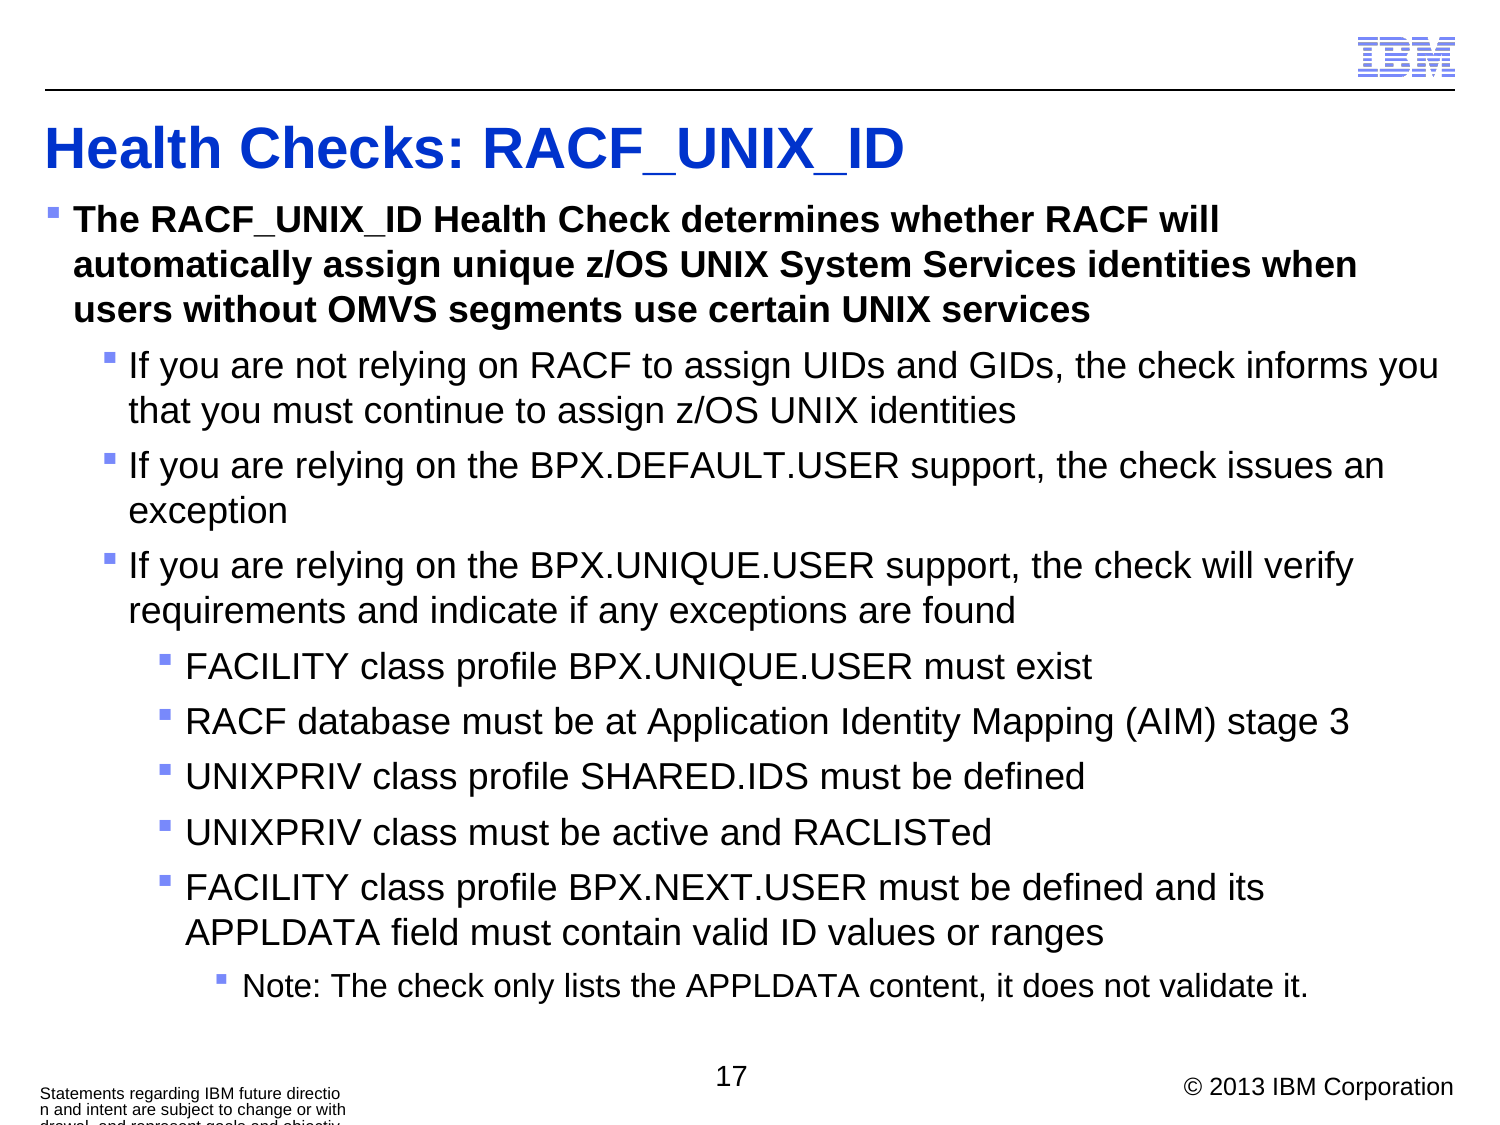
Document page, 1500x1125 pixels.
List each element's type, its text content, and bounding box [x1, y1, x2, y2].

list The RACF_UNIX_ID Health Check determines whether RACF will automatically assign unique z/OS UNIX System Services identities when users without OMVS segments use certain UNIX services If you are not relying on RACF to assign UIDs and GIDs, the check informs you that you must continue to assign z/OS UNIX identities If you are relying on the BPX.DEFAULT.USER support, the check issues an exception If you are relying on the BPX.UNIQUE.USER support, the check will verify requirements and indicate if any exceptions are found FACILITY class profile BPX.UNIQUE.USER must exist RACF database must be at Application Identity Mapping (AIM) stage 3 UNIXPRIV class profile SHARED.IDS must be defined UNIXPRIV class must be active and RACLISTed FACILITY class profile BPX.NEXT.USER must be defined and its APPLDATA field must contain valid ID values or ranges Note: The check only lists the APPLDATA content, it does not validate it. [29, 187, 1455, 1125]
title Health Checks: RACF_UNIX_ID [29, 89, 1455, 187]
picture [1358, 37, 1455, 77]
